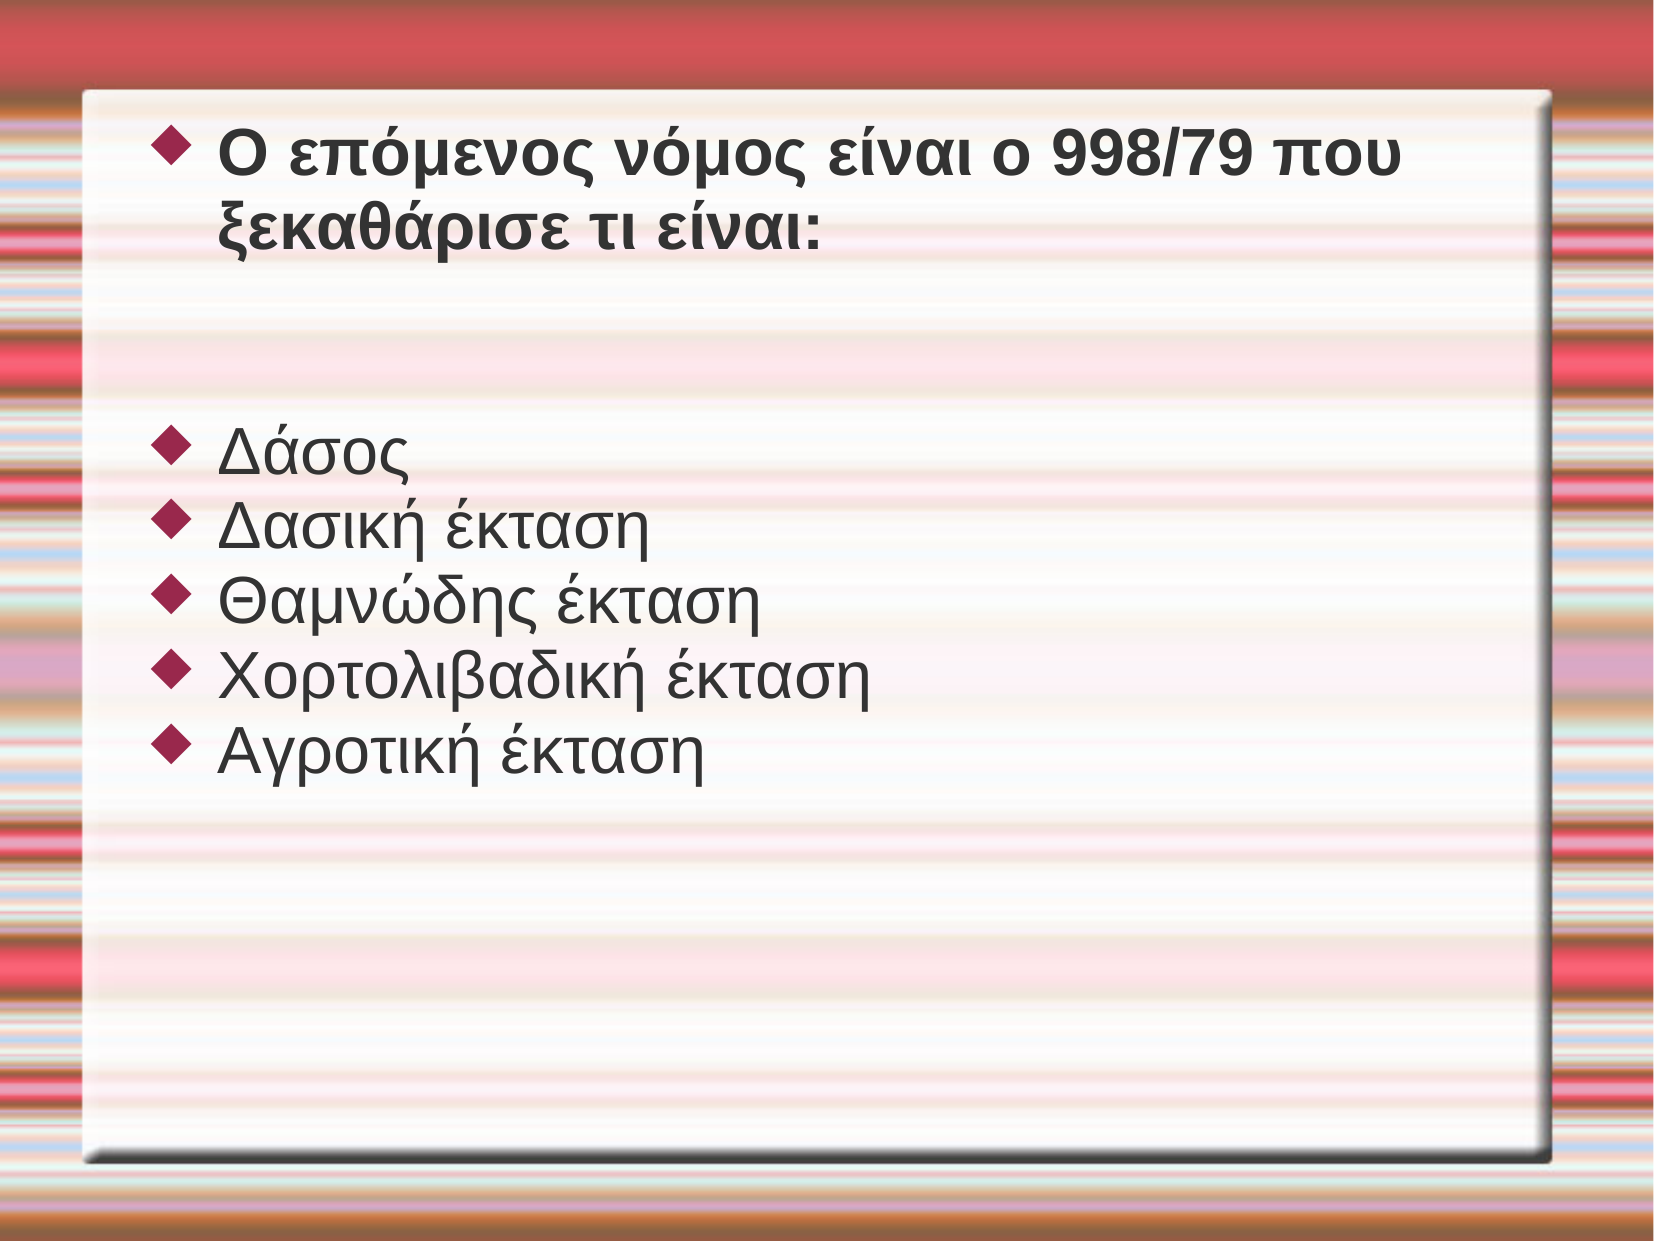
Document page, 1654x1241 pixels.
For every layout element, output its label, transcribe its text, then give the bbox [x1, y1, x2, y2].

picture [0, 0, 1654, 1241]
title [1516, 118, 1583, 326]
list Ο επόμενος νόμος είναι ο 998/79 που ξεκαθάρισε τι είναι: Δάσος Δασική έκταση Θαμνώδης έκταση Χορτολιβαδική έκταση Αγροτική έκταση [134, 114, 1516, 1133]
